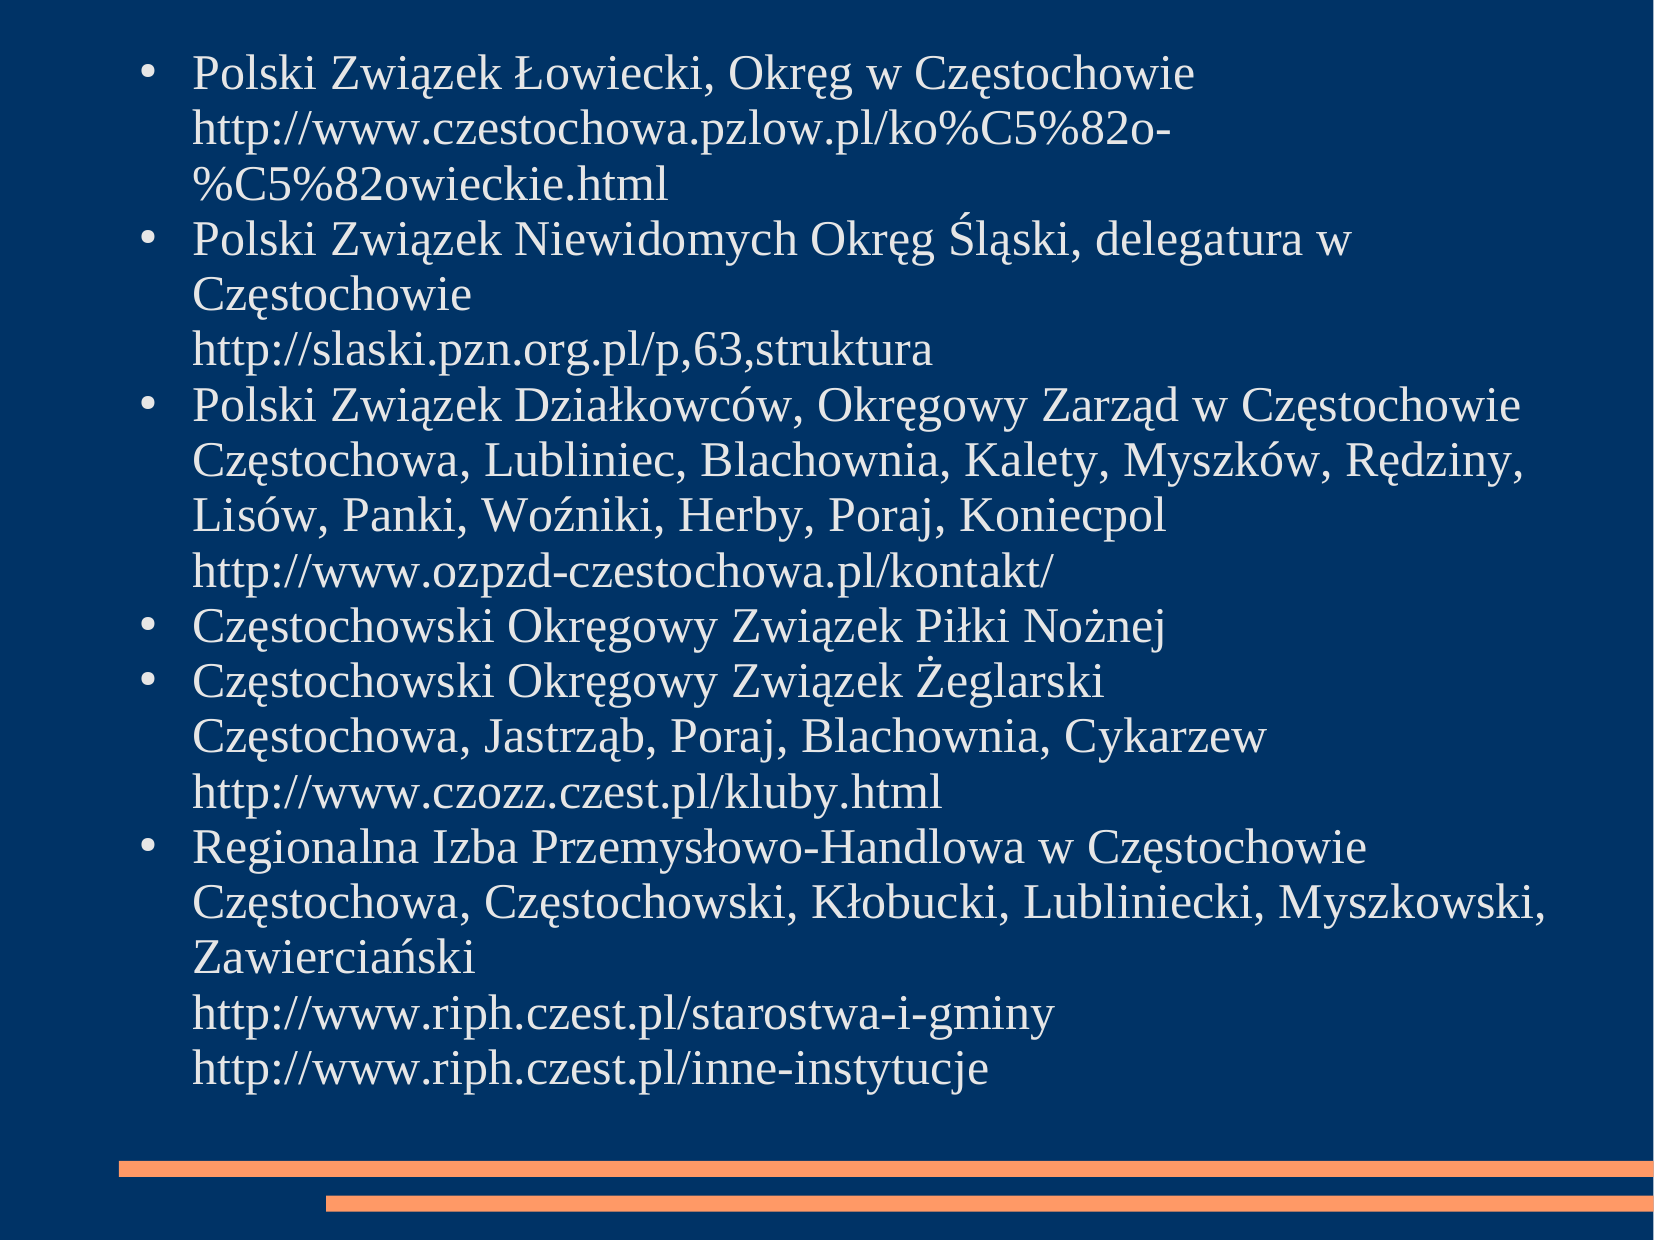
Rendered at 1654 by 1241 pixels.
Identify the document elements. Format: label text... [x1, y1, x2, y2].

list Polski Związek Łowiecki, Okręg w Częstochowie http://www.czestochowa.pzlow.pl/ko%C5%82o-%C5%82owieckie.html Polski Związek Niewidomych Okręg Śląski, delegatura w Częstochowie http://slaski.pzn.org.pl/p,63,struktura Polski Związek Działkowców, Okręgowy Zarząd w Częstochowie Częstochowa, Lubliniec, Blachownia, Kalety, Myszków, Rędziny, Lisów, Panki, Woźniki, Herby, Poraj, Koniecpol http://www.ozpzd-czestochowa.pl/kontakt/ Częstochowski Okręgowy Związek Piłki Nożnej Częstochowski Okręgowy Związek Żeglarski Częstochowa, Jastrząb, Poraj, Blachownia, Cykarzew http://www.czozz.czest.pl/kluby.html Regionalna Izba Przemysłowo-Handlowa w Częstochowie Częstochowa, Częstochowski, Kłobucki, Lubliniecki, Myszkowski, Zawierciański http://www.riph.czest.pl/starostwa-i-gminy http://www.riph.czest.pl/inne-instytucje [121, 45, 1561, 1132]
